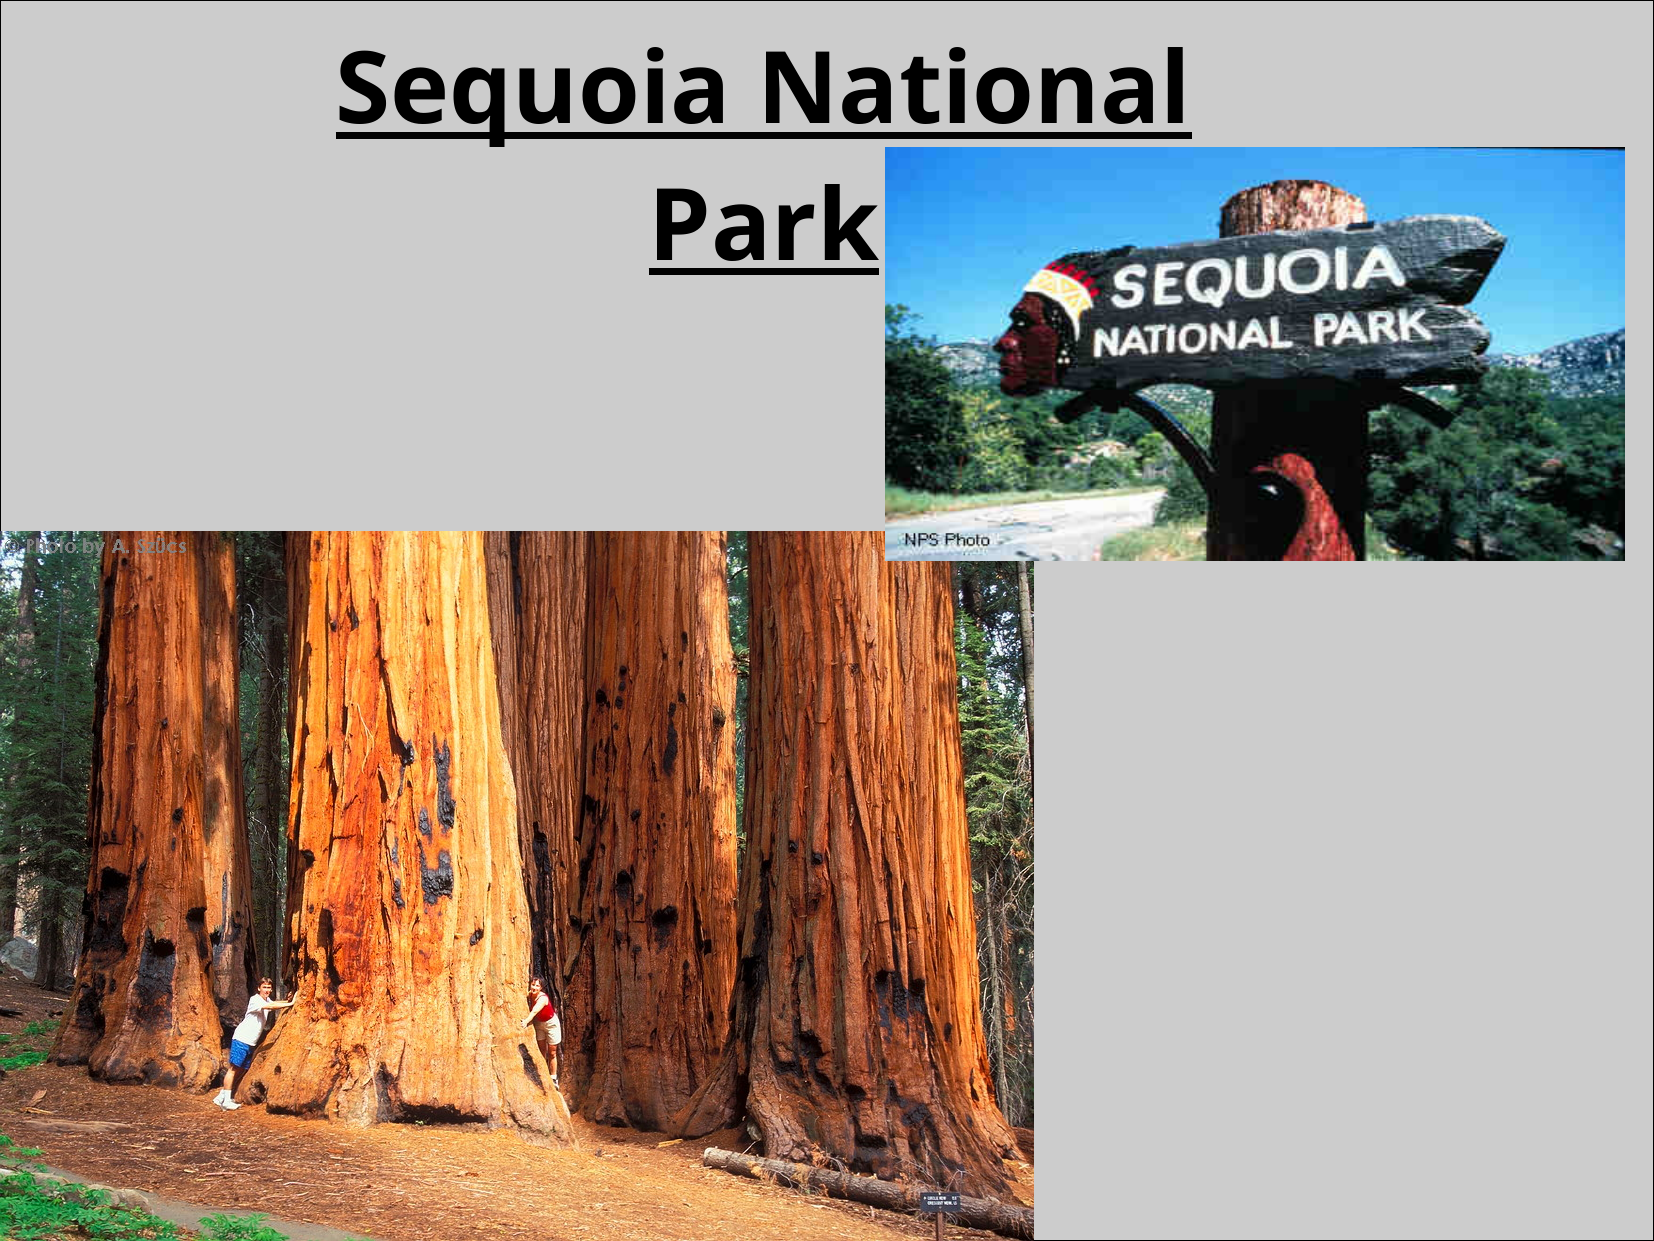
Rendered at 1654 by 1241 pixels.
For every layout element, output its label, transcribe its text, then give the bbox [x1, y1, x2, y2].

picture [0, 147, 1625, 1241]
text_box [0, 0, 1654, 1241]
text_box Sequoia National Park [218, 9, 1310, 164]
